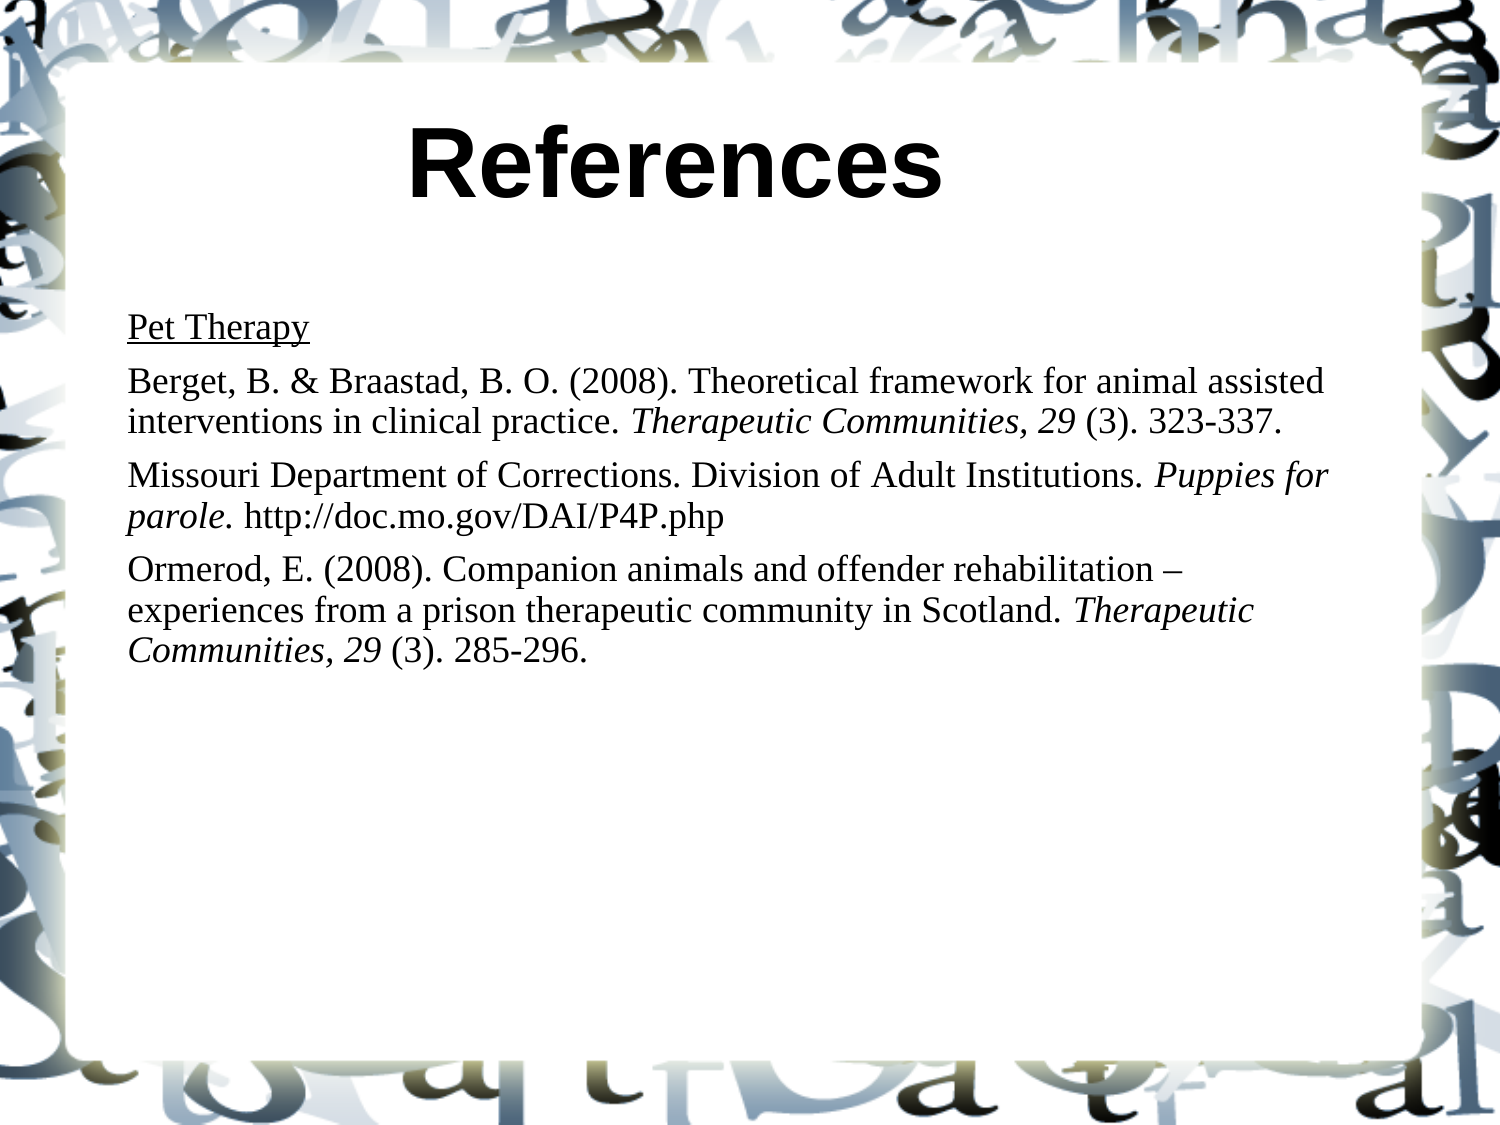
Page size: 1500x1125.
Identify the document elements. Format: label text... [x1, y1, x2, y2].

title References [112, 90, 1240, 299]
list Pet Therapy Berget, B. & Braastad, B. O. (2008). Theoretical framework for animal assisted interventions in clinical practice. Therapeutic Communities, 29 (3). 323-337. Missouri Department of Corrections. Division of Adult Institutions. Puppies for parole. http://doc.mo.gov/DAI/P4P.php Ormerod, E. (2008). Companion animals and offender rehabilitation – experiences from a prison therapeutic community in Scotland. Therapeutic Communities, 29 (3). 285-296. [112, 299, 1375, 900]
picture [0, 0, 1500, 1125]
